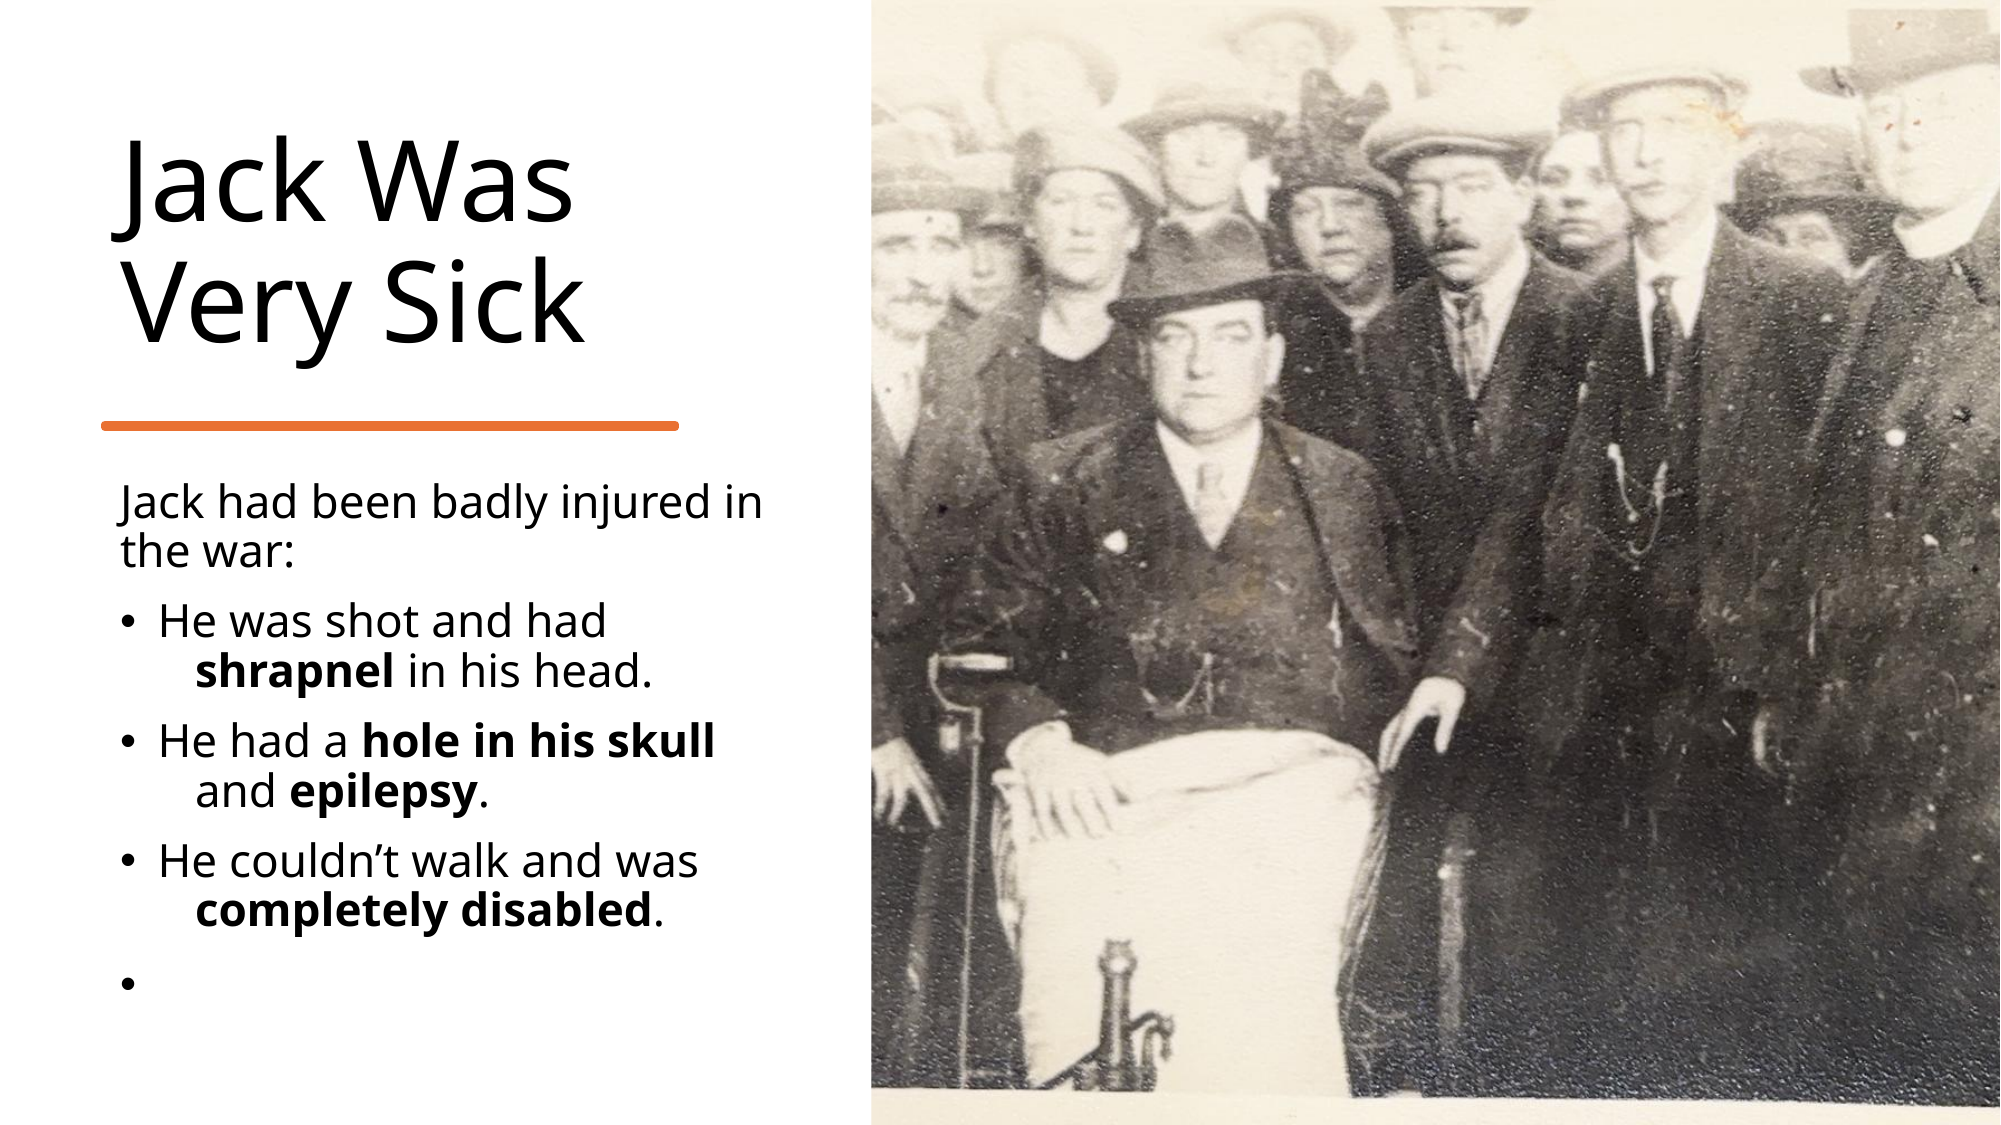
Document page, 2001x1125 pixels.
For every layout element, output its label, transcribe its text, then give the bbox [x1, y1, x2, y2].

picture [871, 0, 2000, 1125]
text_box [0, 0, 871, 1125]
title Jack Was Very Sick [105, 53, 822, 375]
list Jack had been badly injured in the war: He was shot and had shrapnel in his head. He had a hole in his skull and epilepsy. He couldn’t walk and was completely disabled. [105, 471, 802, 1016]
